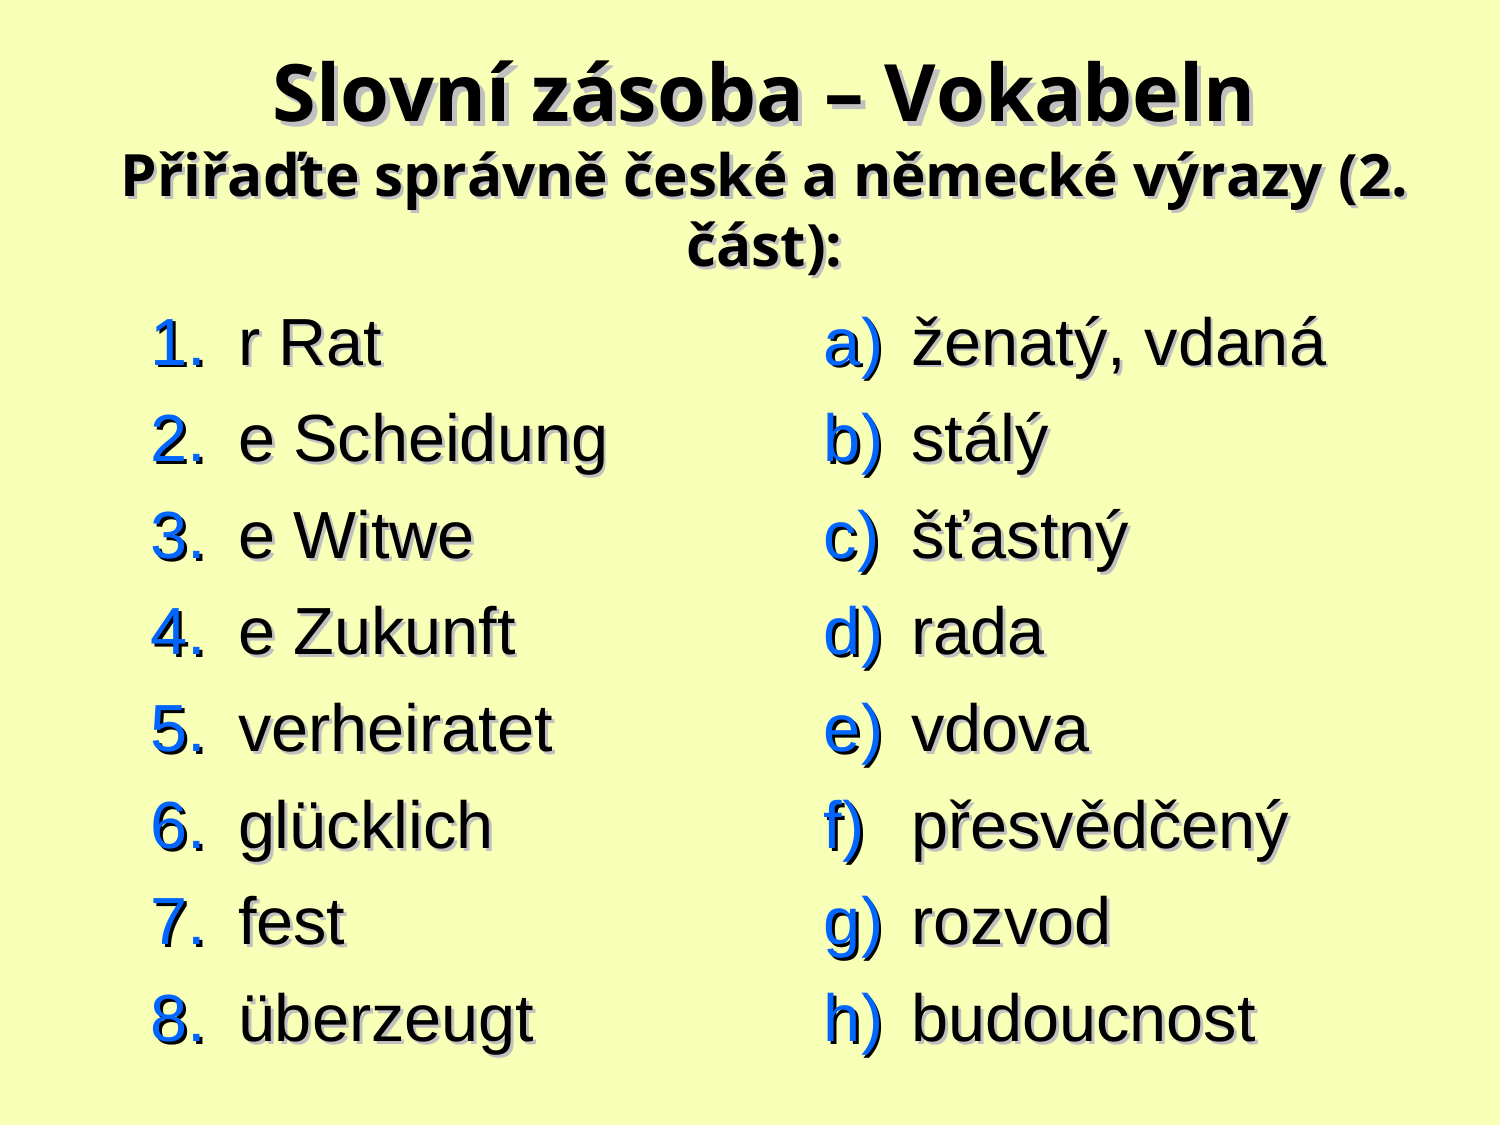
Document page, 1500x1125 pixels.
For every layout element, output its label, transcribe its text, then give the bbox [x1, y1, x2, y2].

title Slovní zásoba – Vokabeln Přiřaďte správně české a německé výrazy (2. část): [76, 35, 1453, 286]
list r Rat e Scheidung e Witwe e Zukunft verheiratet glücklich fest überzeugt [135, 290, 784, 1063]
list ženatý, vdaná stálý šťastný rada vdova přesvědčený rozvod budoucnost [809, 290, 1414, 1063]
